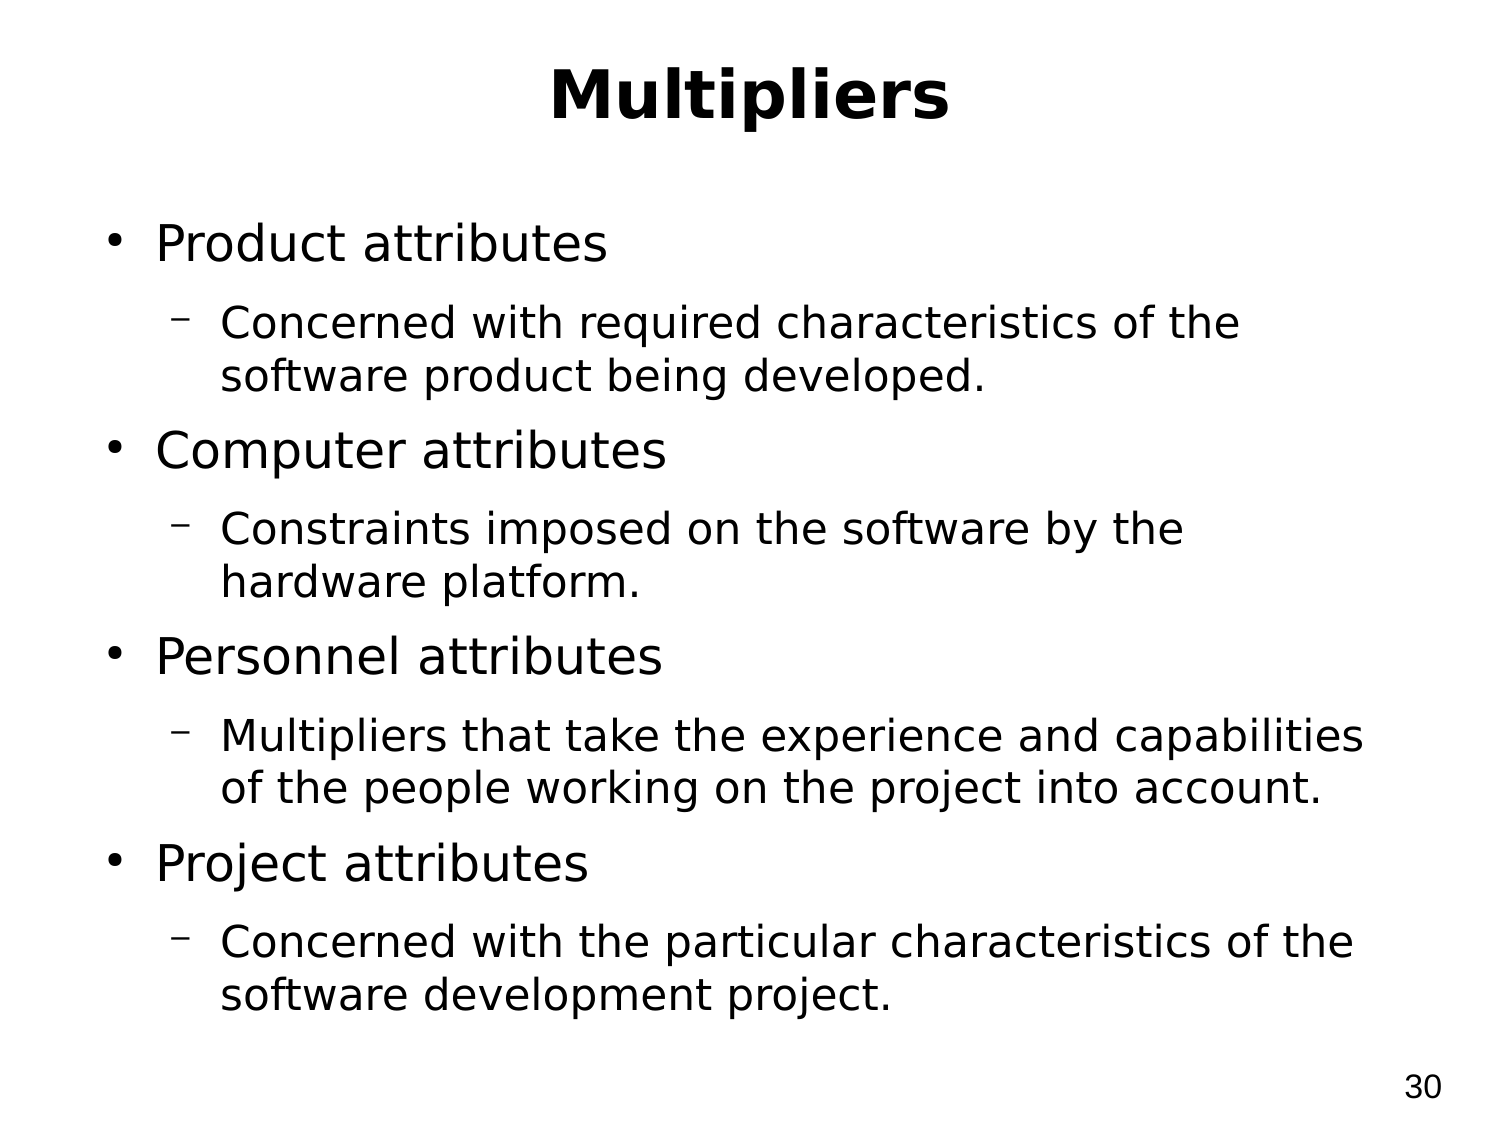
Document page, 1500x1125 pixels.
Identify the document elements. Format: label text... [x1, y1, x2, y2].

list Product attributes Concerned with required characteristics of the software product being developed. Computer attributes Constraints imposed on the software by the hardware platform. Personnel attributes Multipliers that take the experience and capabilities of the people working on the project into account. Project attributes Concerned with the particular characteristics of the software development project. [75, 204, 1395, 1075]
title Multipliers [75, 44, 1425, 177]
